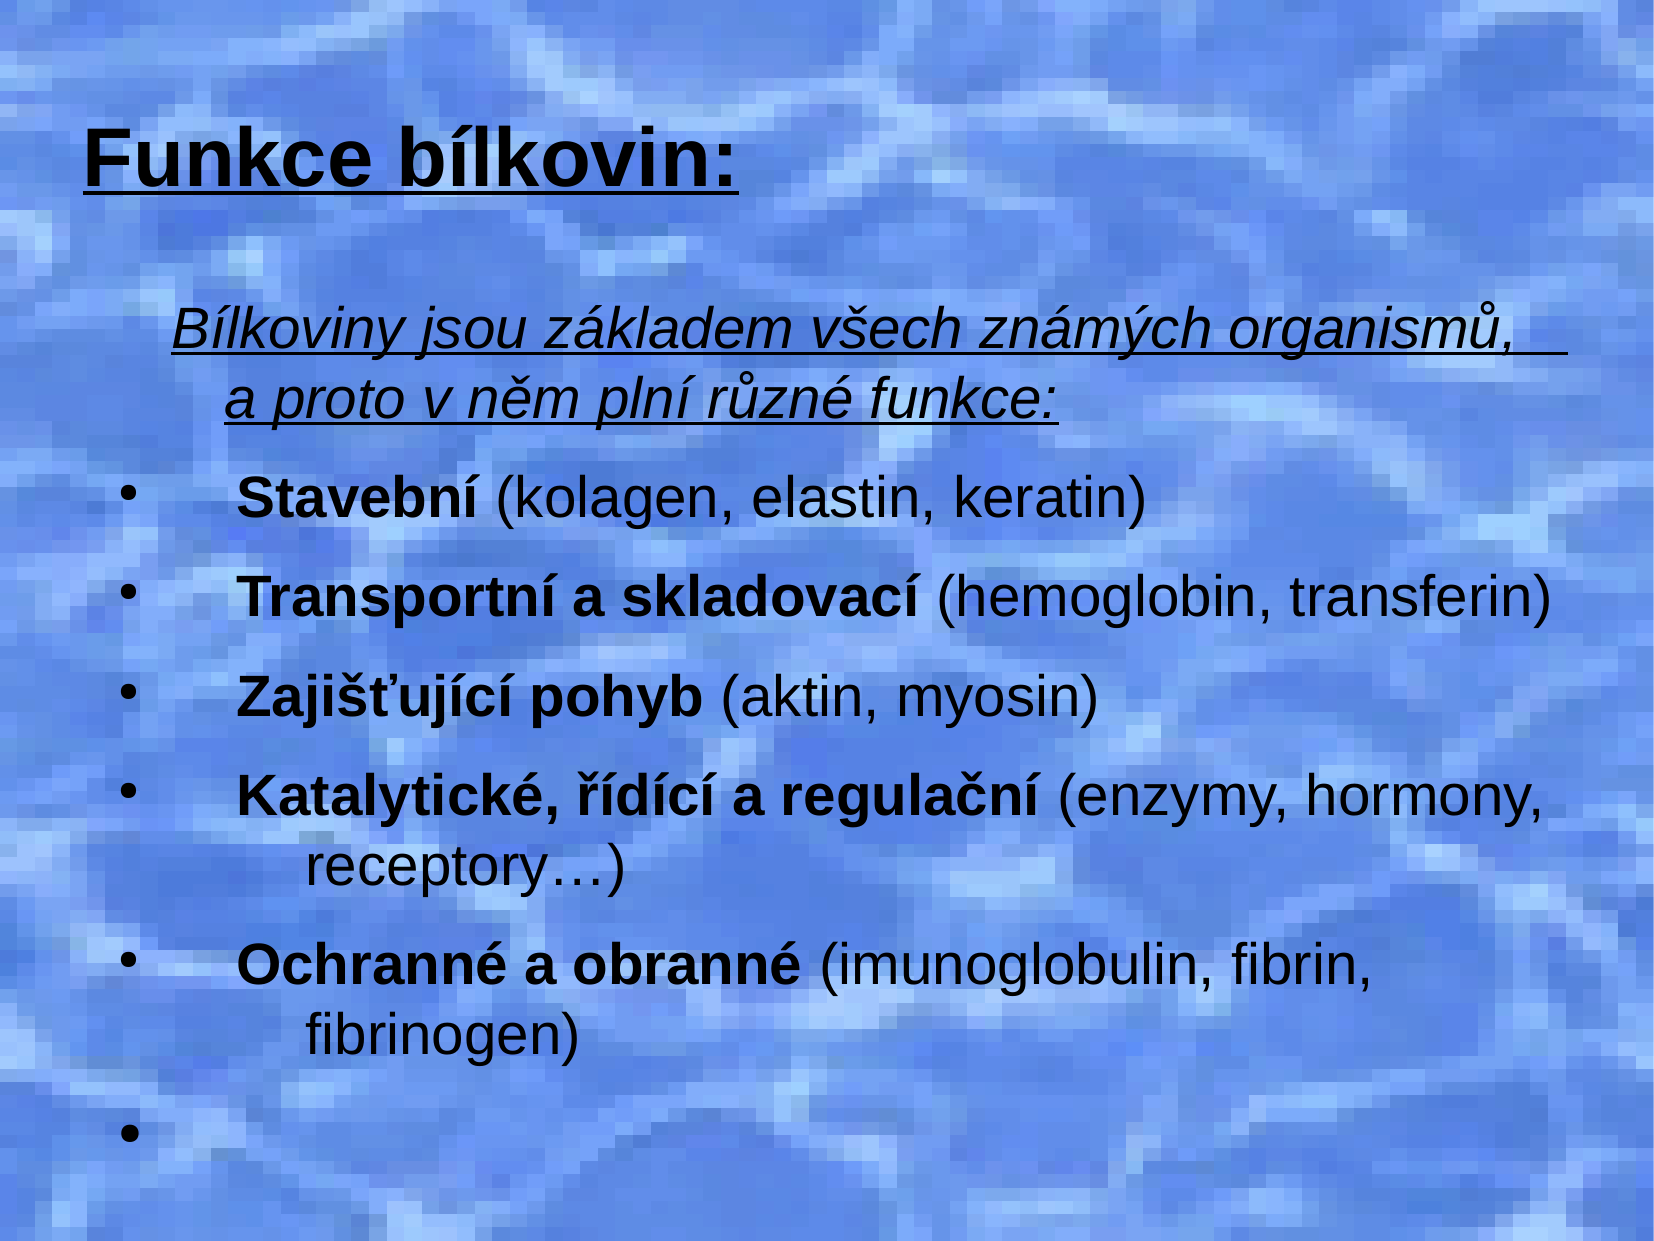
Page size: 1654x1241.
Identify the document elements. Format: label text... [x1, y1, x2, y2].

list Bílkoviny jsou základem všech známých organismů, a proto v něm plní různé funkce: Stavební (kolagen, elastin, keratin) Transportní a skladovací (hemoglobin, transferin) Zajišťující pohyb (aktin, myosin) Katalytické, řídící a regulační (enzymy, hormony, receptory…) Ochranné a obranné (imunoglobulin, fibrin, fibrinogen) [82, 290, 1571, 1133]
title Funkce bílkovin: [82, 49, 1571, 257]
